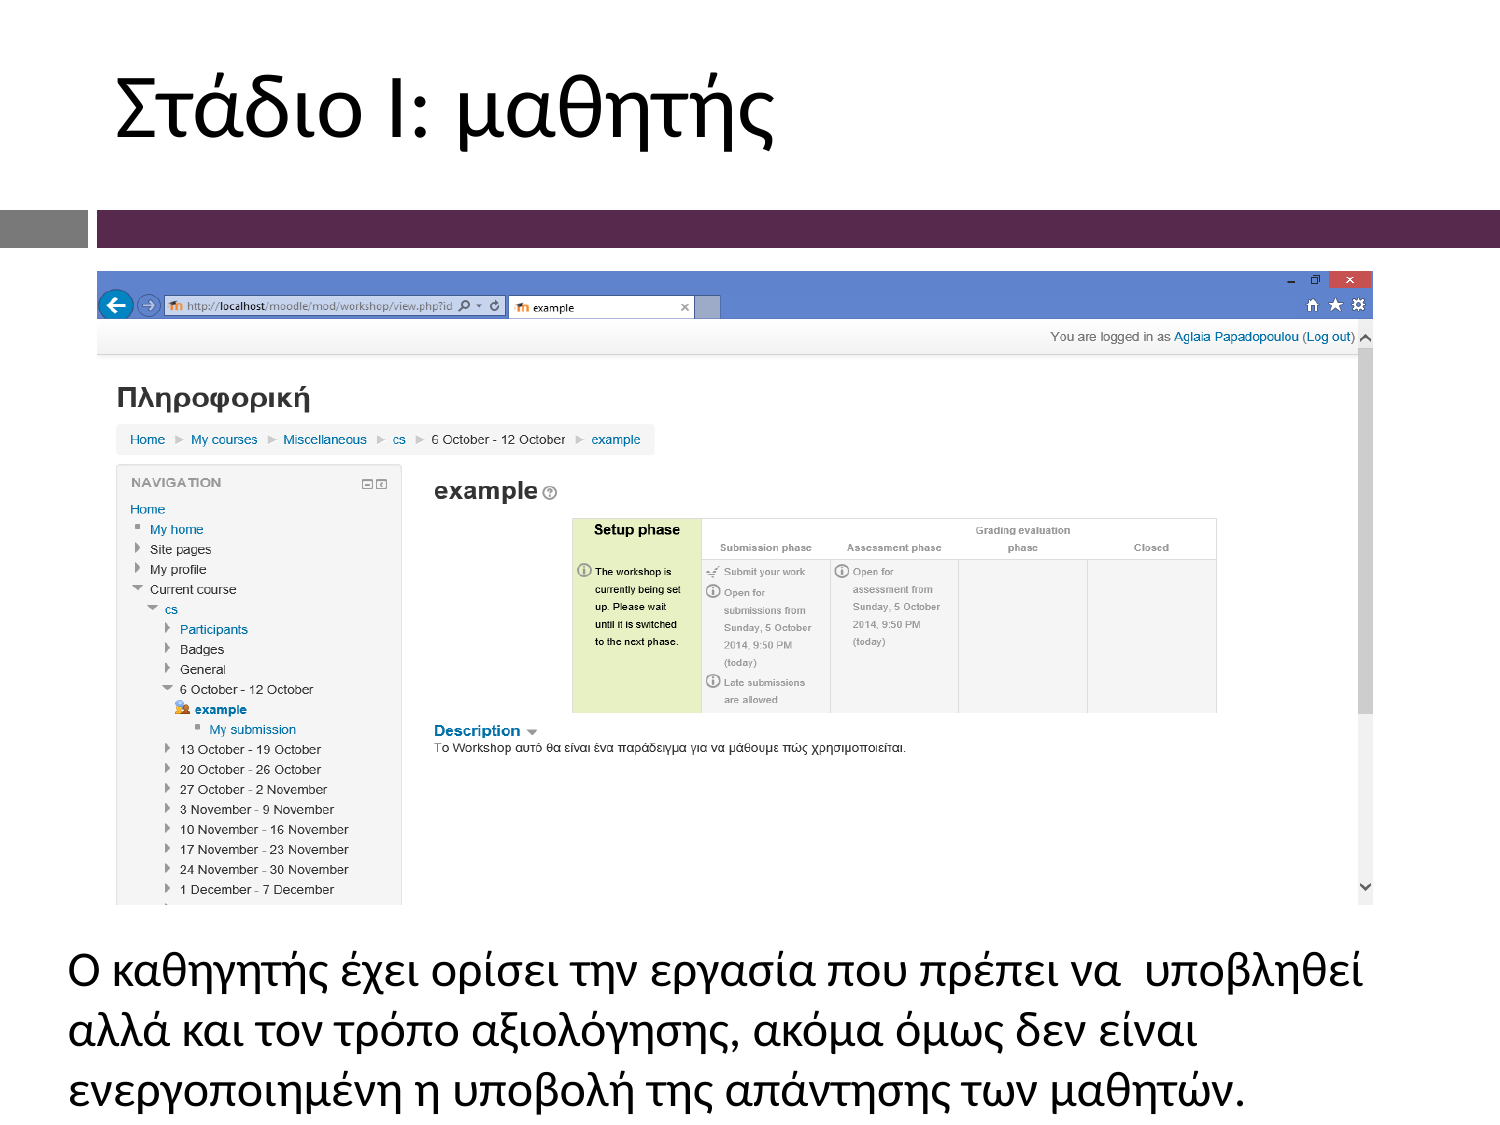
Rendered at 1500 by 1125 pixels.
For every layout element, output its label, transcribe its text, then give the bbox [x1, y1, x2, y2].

picture [97, 271, 1373, 906]
title Στάδιο I: μαθητής [100, 19, 1438, 182]
text_box Ο καθηγητής έχει ορίσει την εργασία που πρέπει να υποβληθεί αλλά και τον τρόπο αξιολόγησης, ακόμα όμως δεν είναι ενεργοποιημένη η υποβολή της απάντησης των μαθητών. [68, 936, 1365, 1080]
